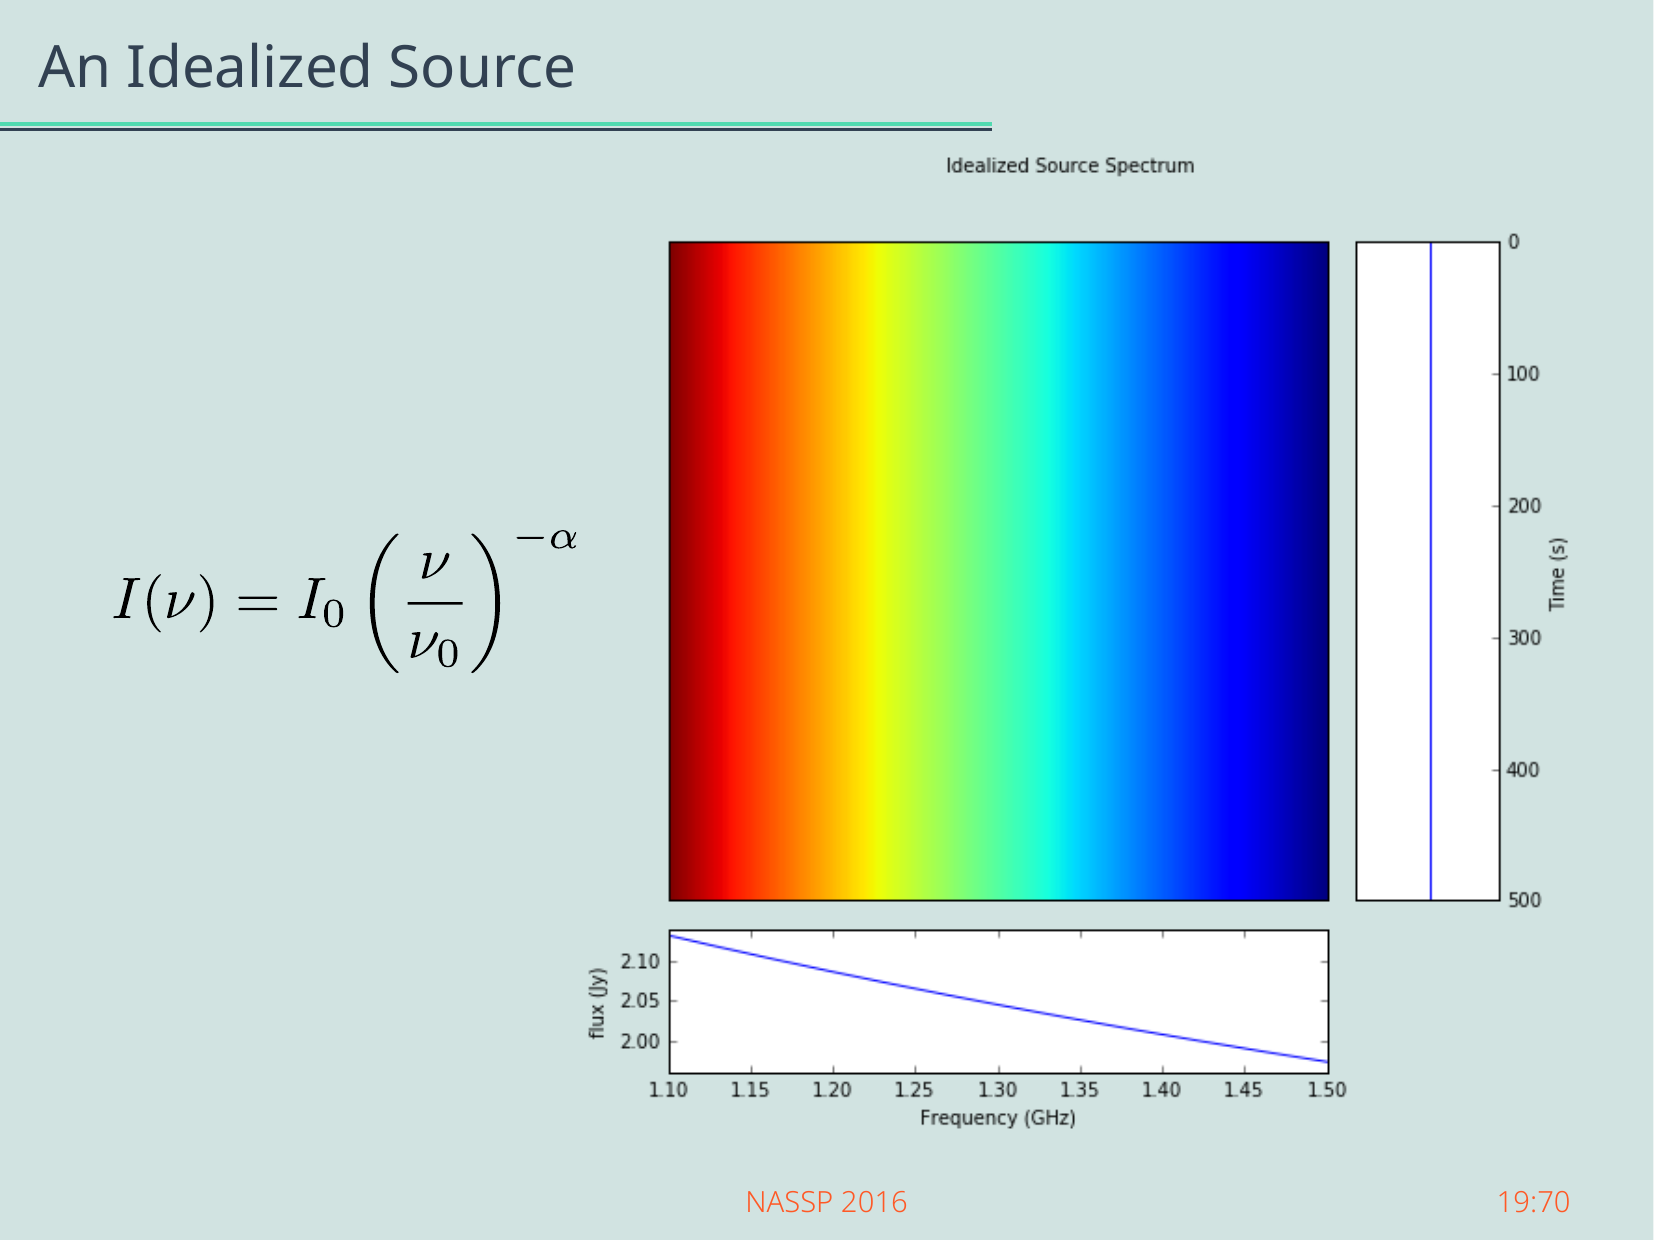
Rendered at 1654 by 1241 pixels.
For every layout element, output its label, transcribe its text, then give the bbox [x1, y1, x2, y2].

text_box An Idealized Source [23, 17, 1063, 103]
picture [578, 145, 1583, 1140]
text_box [111, 522, 578, 674]
